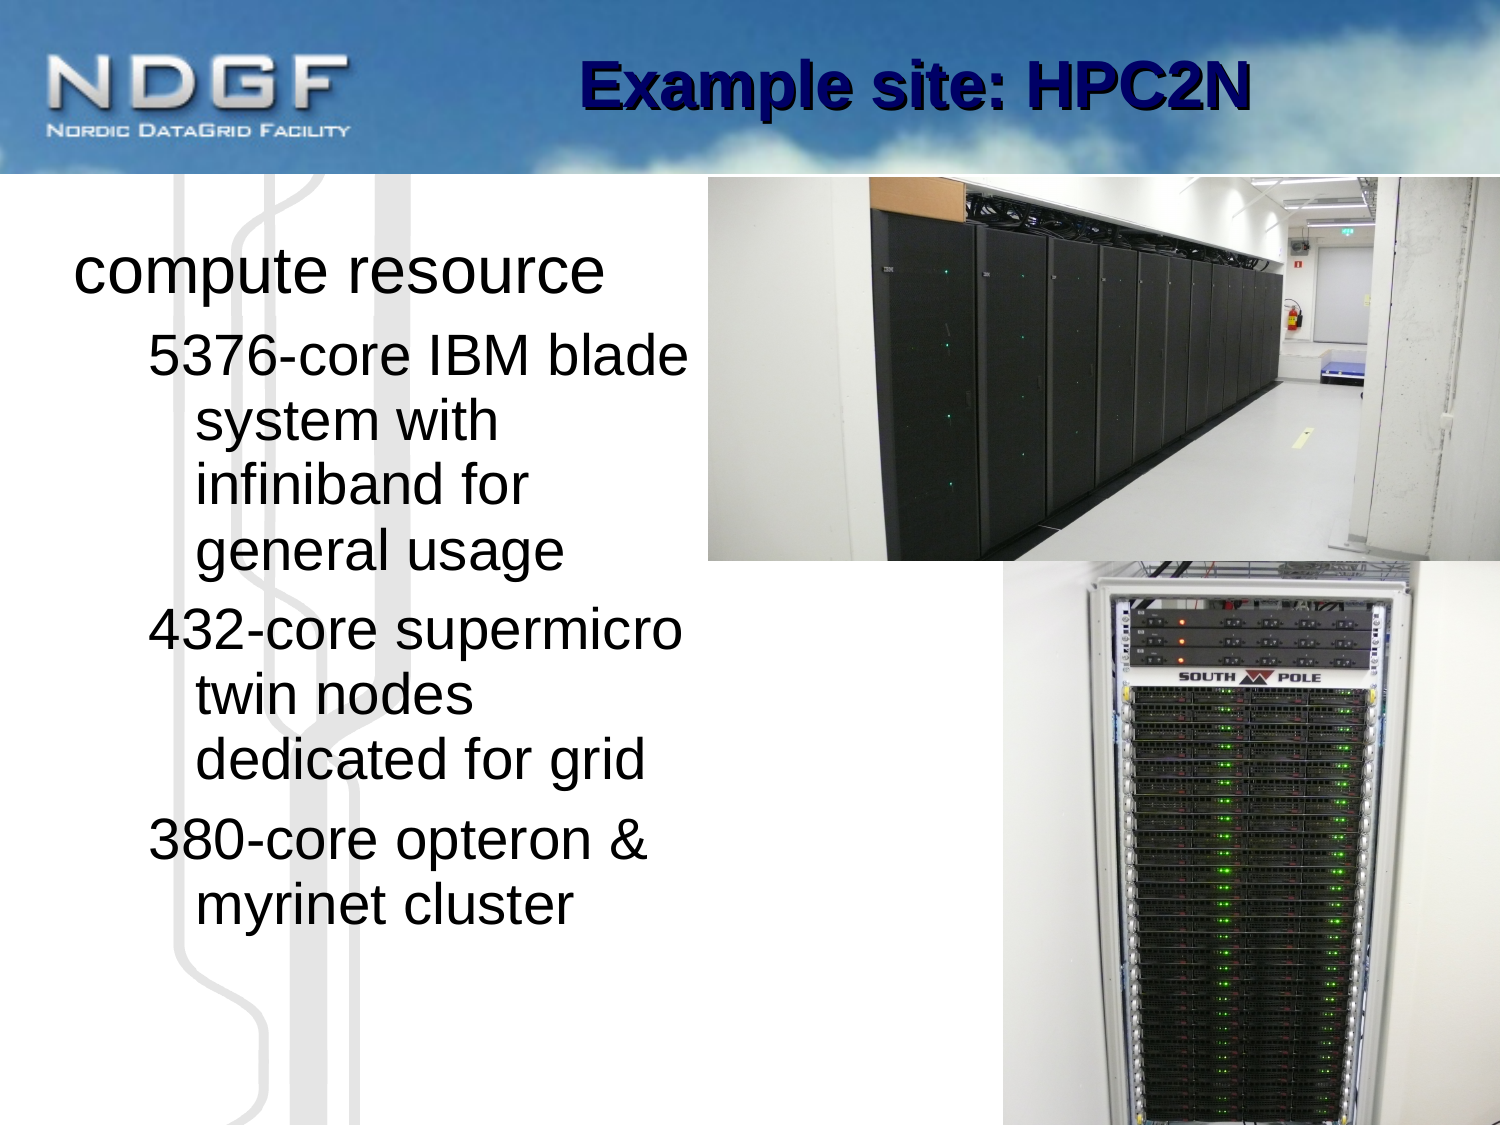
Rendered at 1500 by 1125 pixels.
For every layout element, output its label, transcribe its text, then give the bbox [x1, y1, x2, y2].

picture [708, 177, 1500, 1125]
picture [0, 0, 1500, 1125]
title Example site: HPC2N [372, 19, 1459, 149]
list compute resource 5376-core IBM blade system with infiniband for general usage 432-core supermicro twin nodes dedicated for grid 380-core opteron & myrinet cluster [59, 225, 709, 1093]
